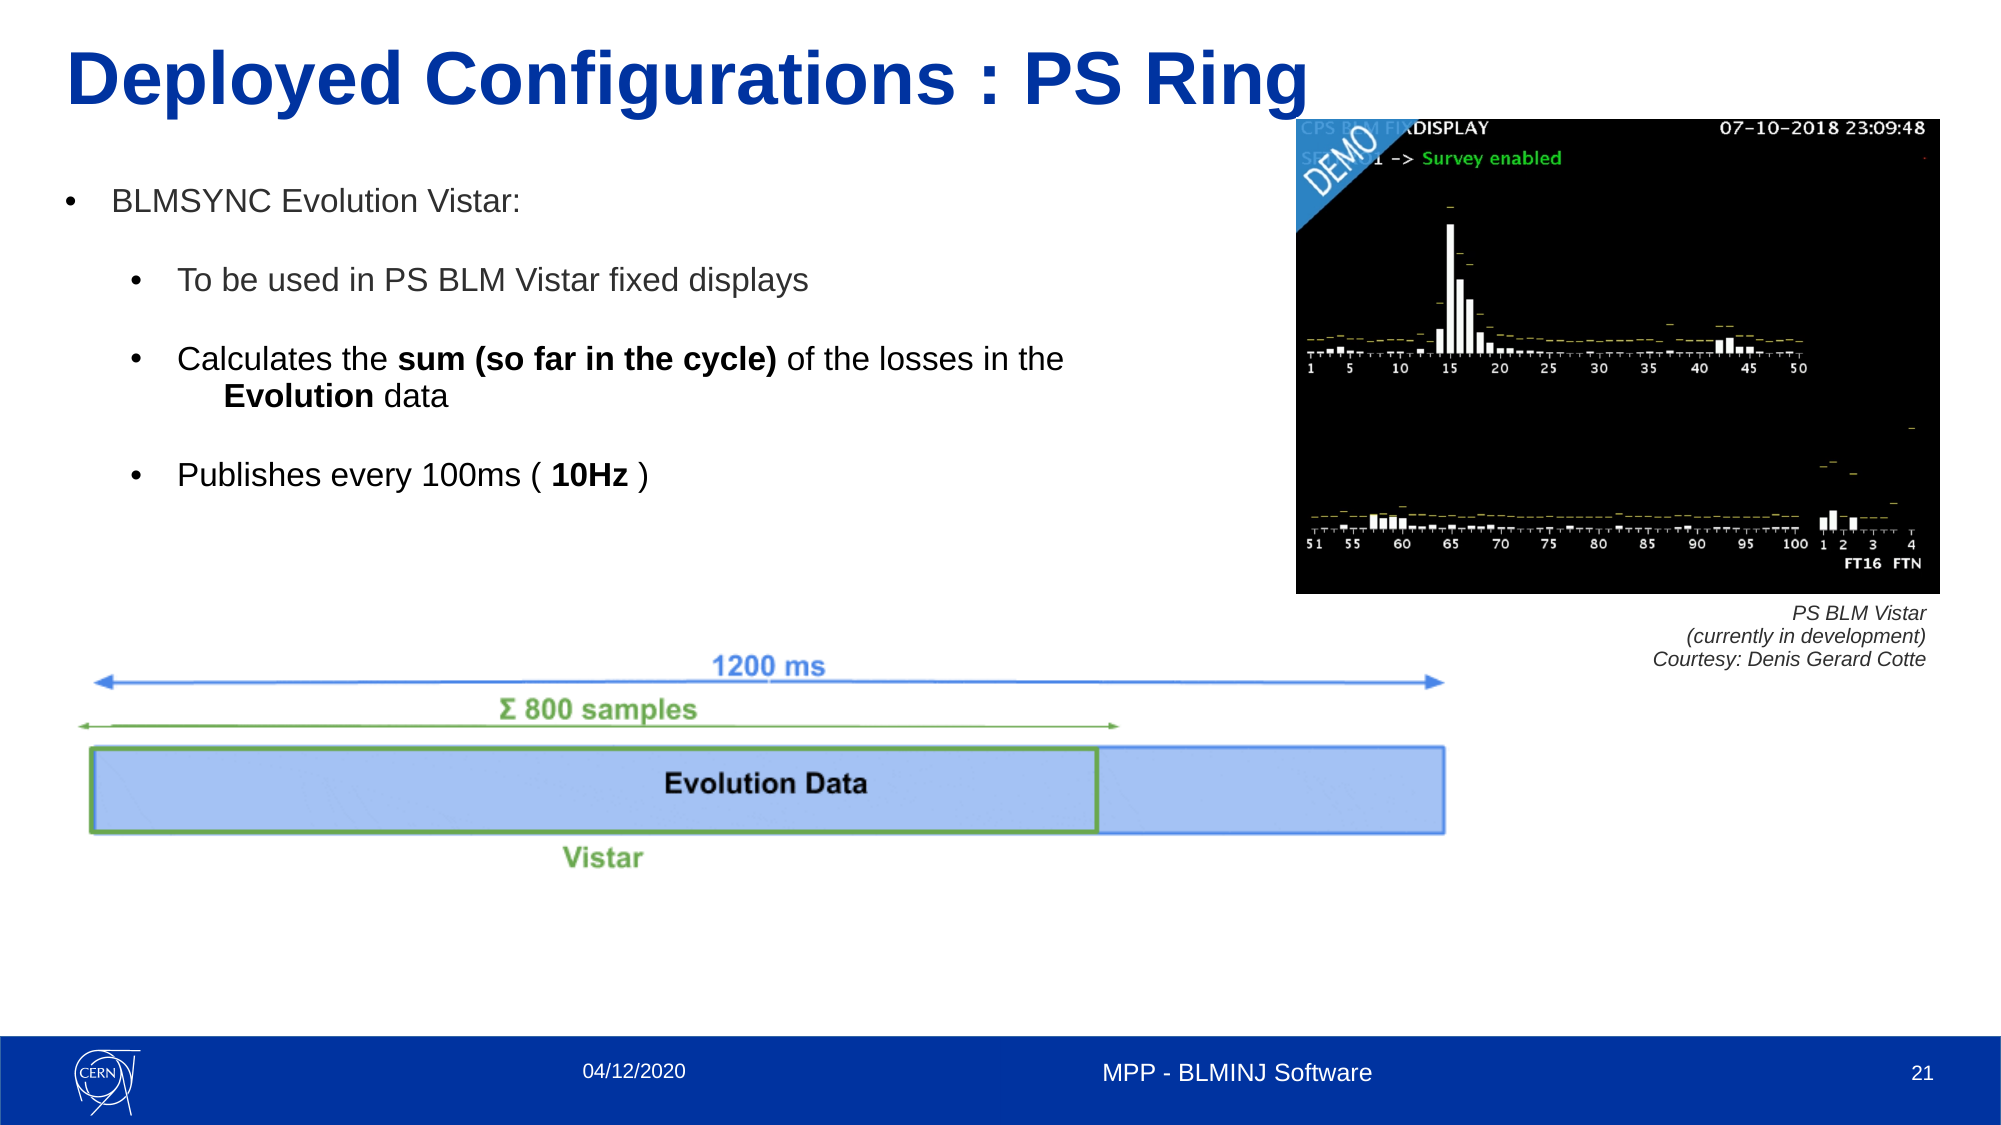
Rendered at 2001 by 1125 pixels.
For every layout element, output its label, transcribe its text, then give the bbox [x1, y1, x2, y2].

title Deployed Configurations : PS Ring [66, 44, 1934, 135]
text_box PS BLM Vistar (currently in development) Courtesy: Denis Gerard Cotte [1554, 594, 1942, 694]
footer MPP - BLMINJ Software [698, 1042, 1777, 1103]
picture [1, 1037, 2000, 1125]
slide_number 21 [1822, 1042, 1935, 1103]
picture [1296, 117, 1941, 594]
slide_number 04/12/2020 [571, 1041, 686, 1102]
text_box BLMSYNC Evolution Vistar: To be used in PS BLM Vistar fixed displays Calculates the sum (so far in the cycle) of the losses in the Evolution data Publishes every 100ms ( 10Hz ) [47, 174, 1238, 627]
picture [47, 643, 1481, 902]
